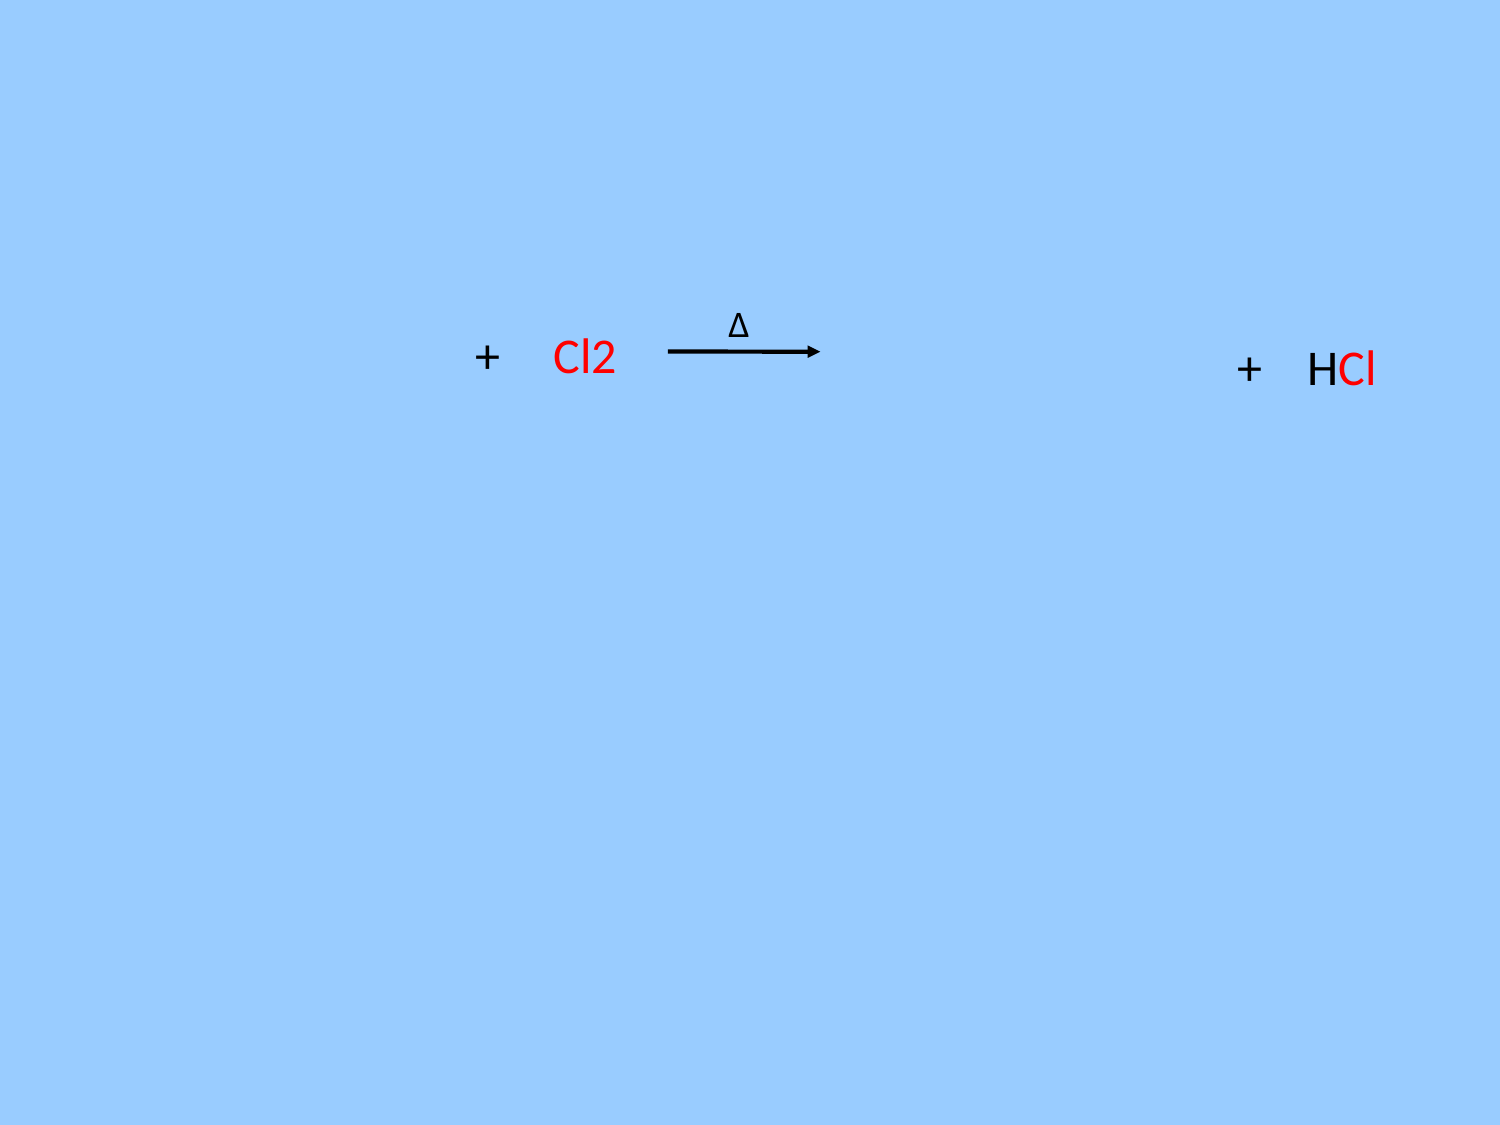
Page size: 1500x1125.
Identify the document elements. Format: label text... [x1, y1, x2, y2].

text_box + [460, 316, 533, 392]
text_box HCl [1292, 328, 1409, 403]
text_box + [1222, 328, 1292, 403]
text_box Cl2 [538, 316, 649, 392]
text_box ∆ [713, 292, 768, 353]
